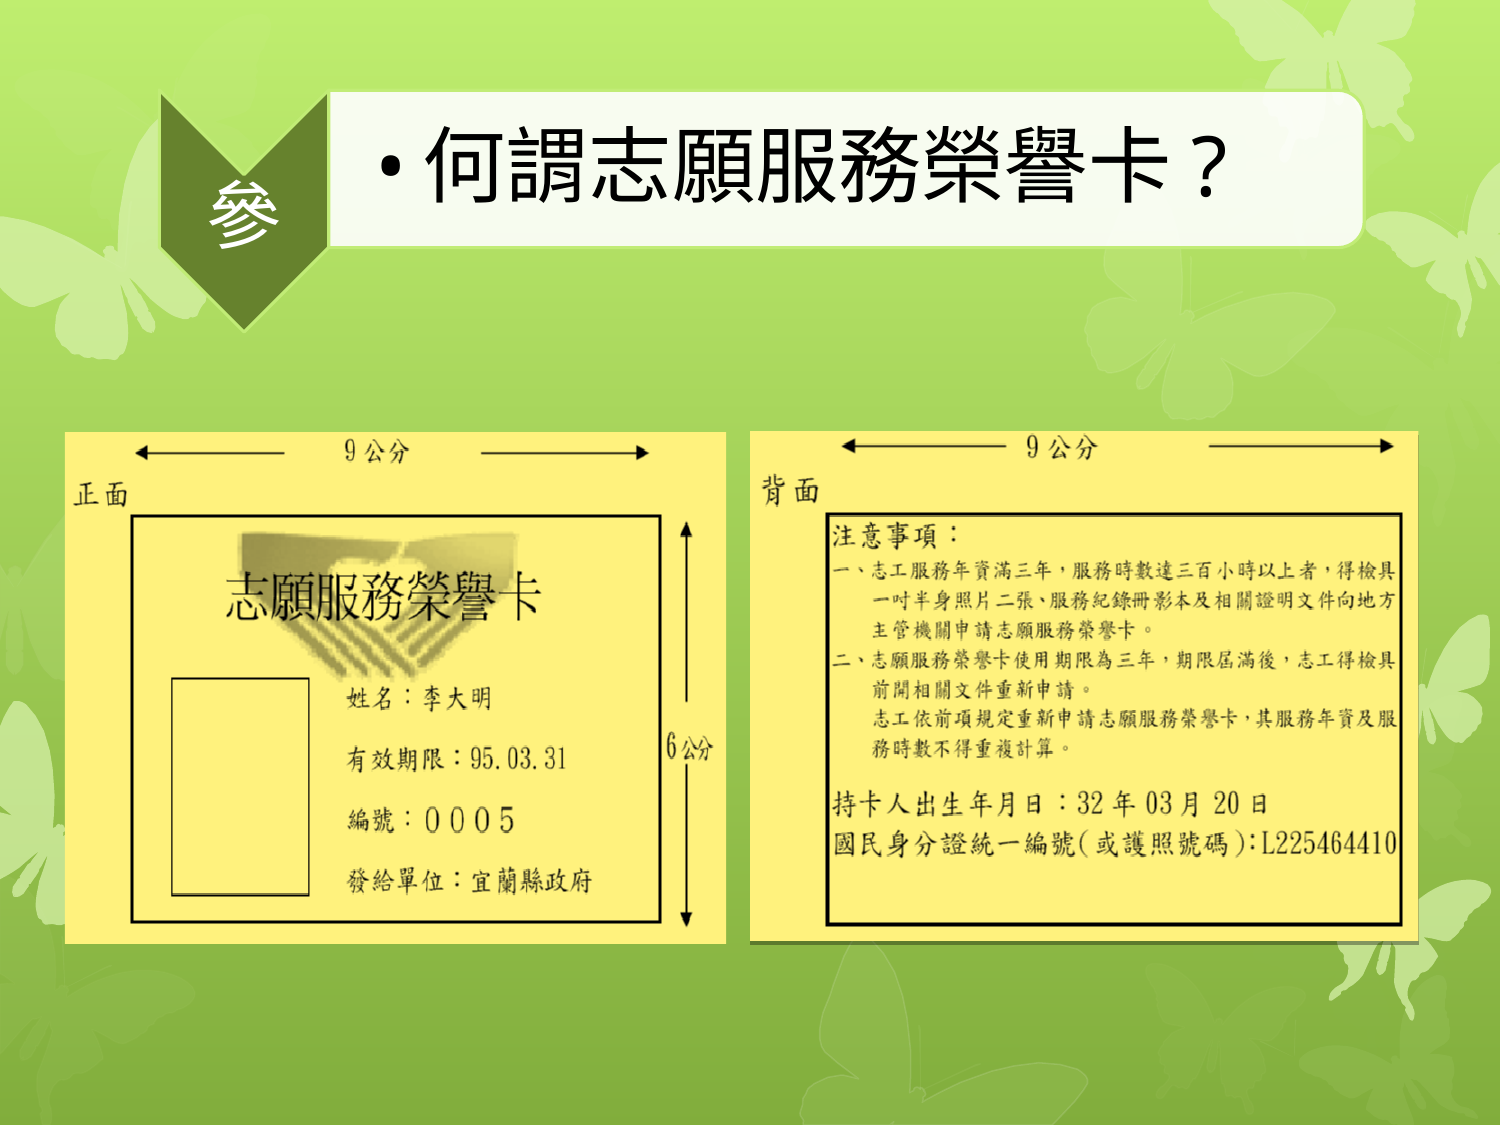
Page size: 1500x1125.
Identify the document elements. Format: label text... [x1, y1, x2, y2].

text_box 何謂志願服務榮譽卡? [328, 90, 1365, 248]
picture [64, 432, 727, 944]
picture [750, 431, 1419, 941]
text_box 參 [159, 89, 329, 333]
